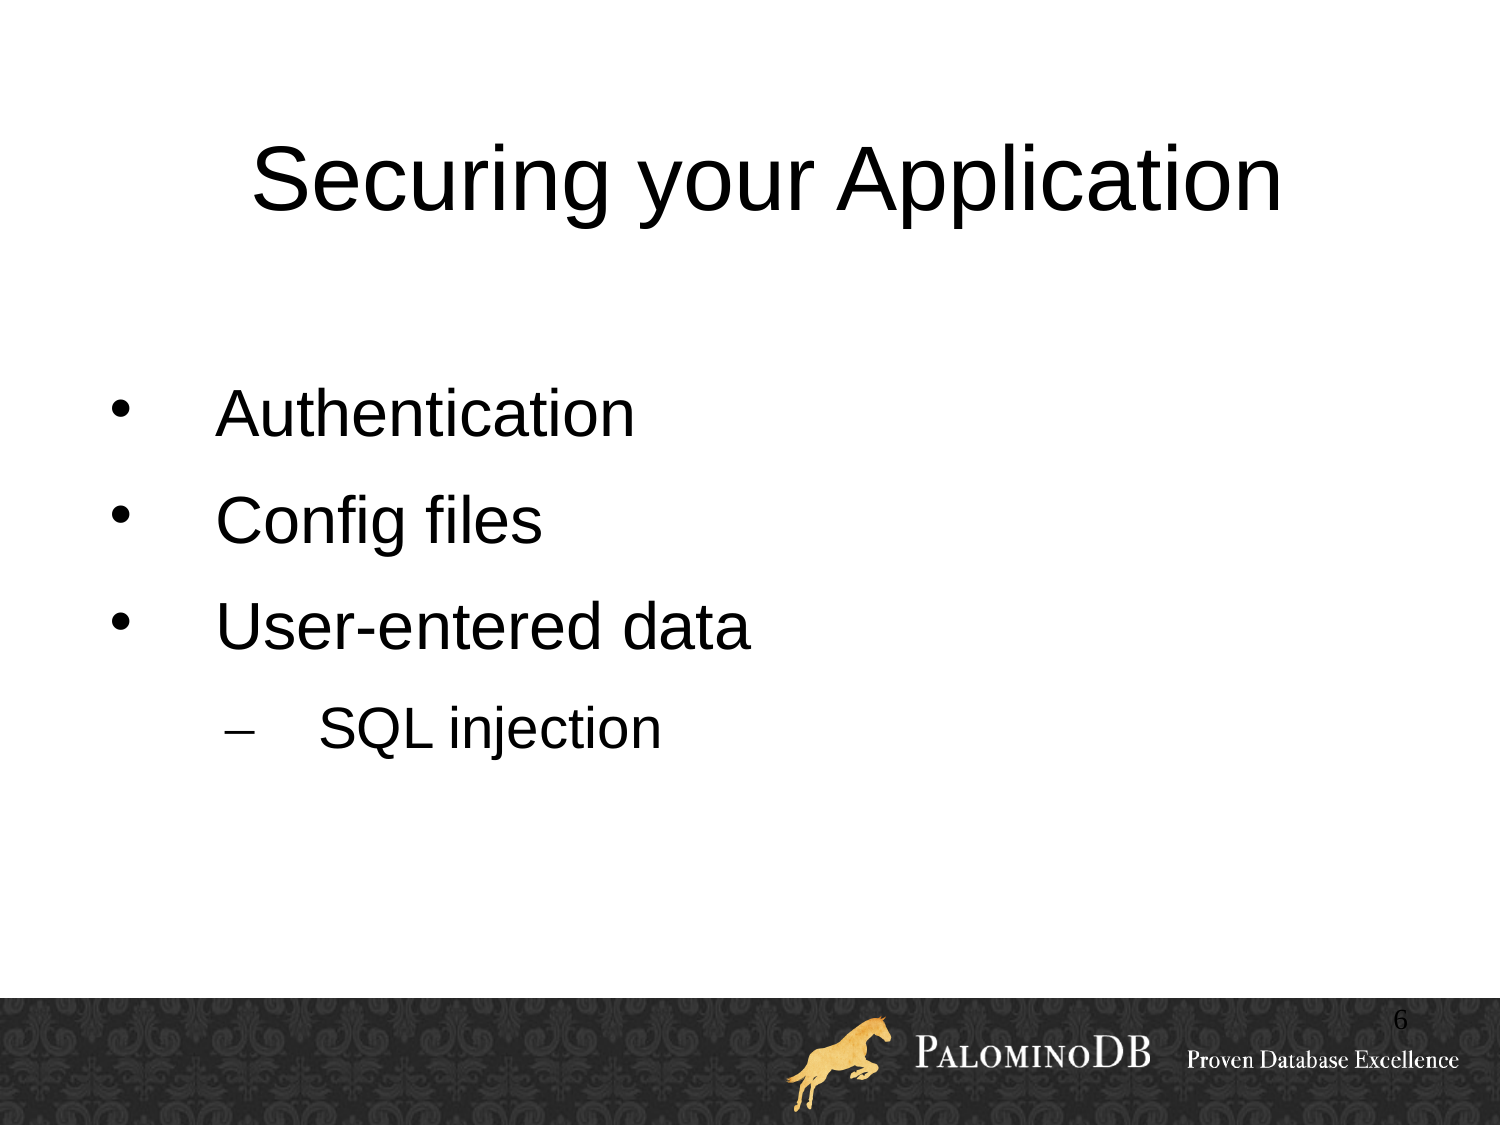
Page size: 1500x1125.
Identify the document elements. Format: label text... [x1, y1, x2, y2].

list Authentication Config files User-entered data SQL injection [74, 263, 1425, 1006]
title Securing your Application [127, 82, 1409, 263]
picture [0, 998, 1500, 1125]
